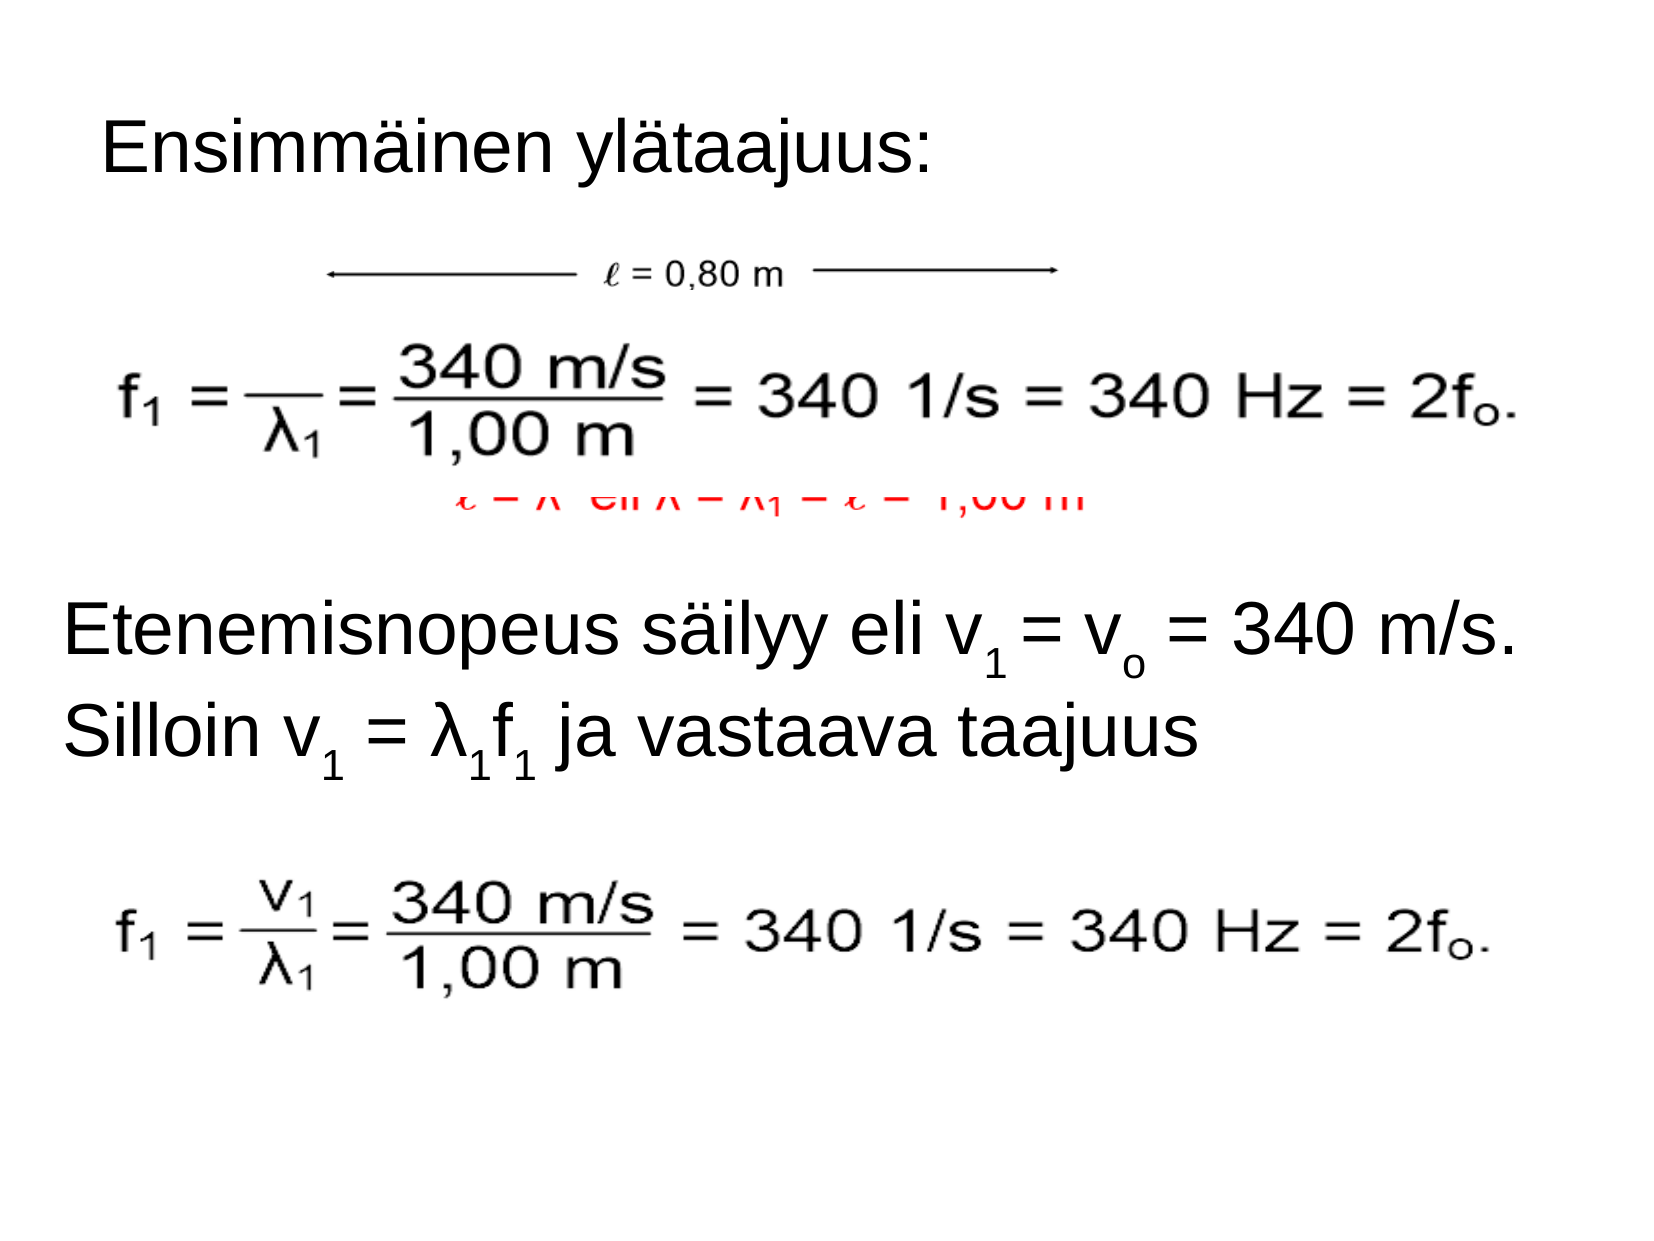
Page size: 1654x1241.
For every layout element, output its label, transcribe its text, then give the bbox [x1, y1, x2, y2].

text_box Ensimmäinen ylätaajuus: [86, 96, 1406, 213]
picture [51, 826, 1548, 1032]
text_box Etenemisnopeus säilyy eli v1 = vo = 340 m/s. Silloin v1 = λ1f1 ja vastaava taajuus [47, 578, 1619, 840]
picture [59, 225, 1622, 544]
